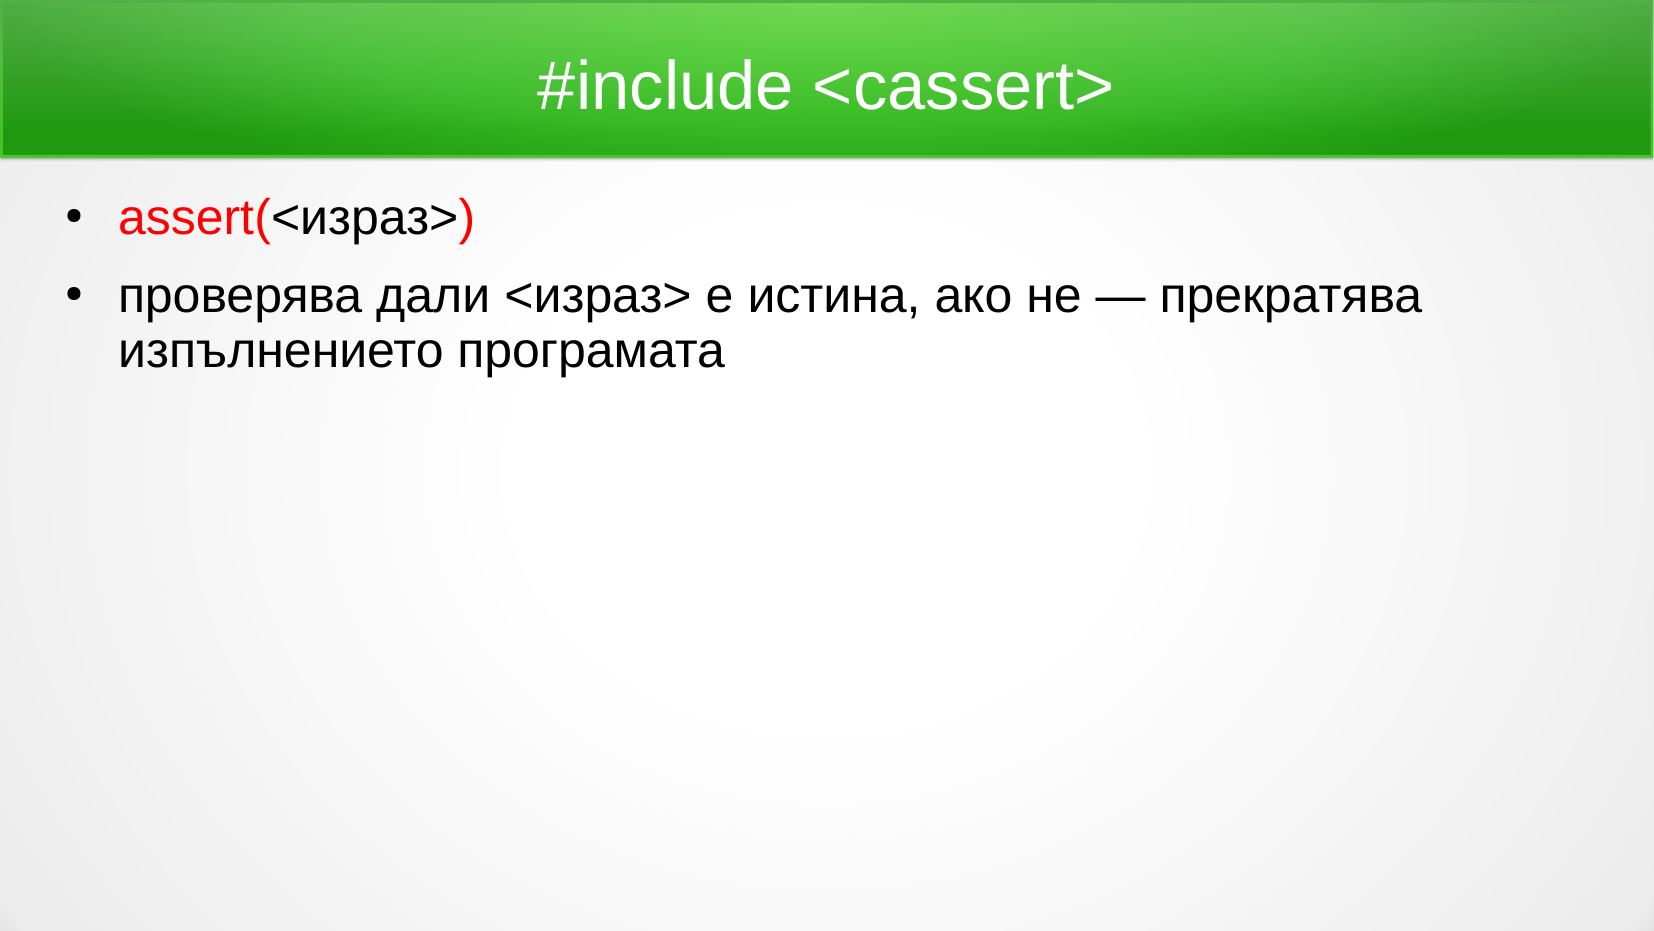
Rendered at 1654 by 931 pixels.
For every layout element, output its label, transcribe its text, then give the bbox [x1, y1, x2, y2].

list assert(<израз>) проверява дали <израз> е истина, ако не — прекратява изпълнението програмата [47, 188, 1595, 886]
title #include <cassert> [82, 37, 1571, 135]
